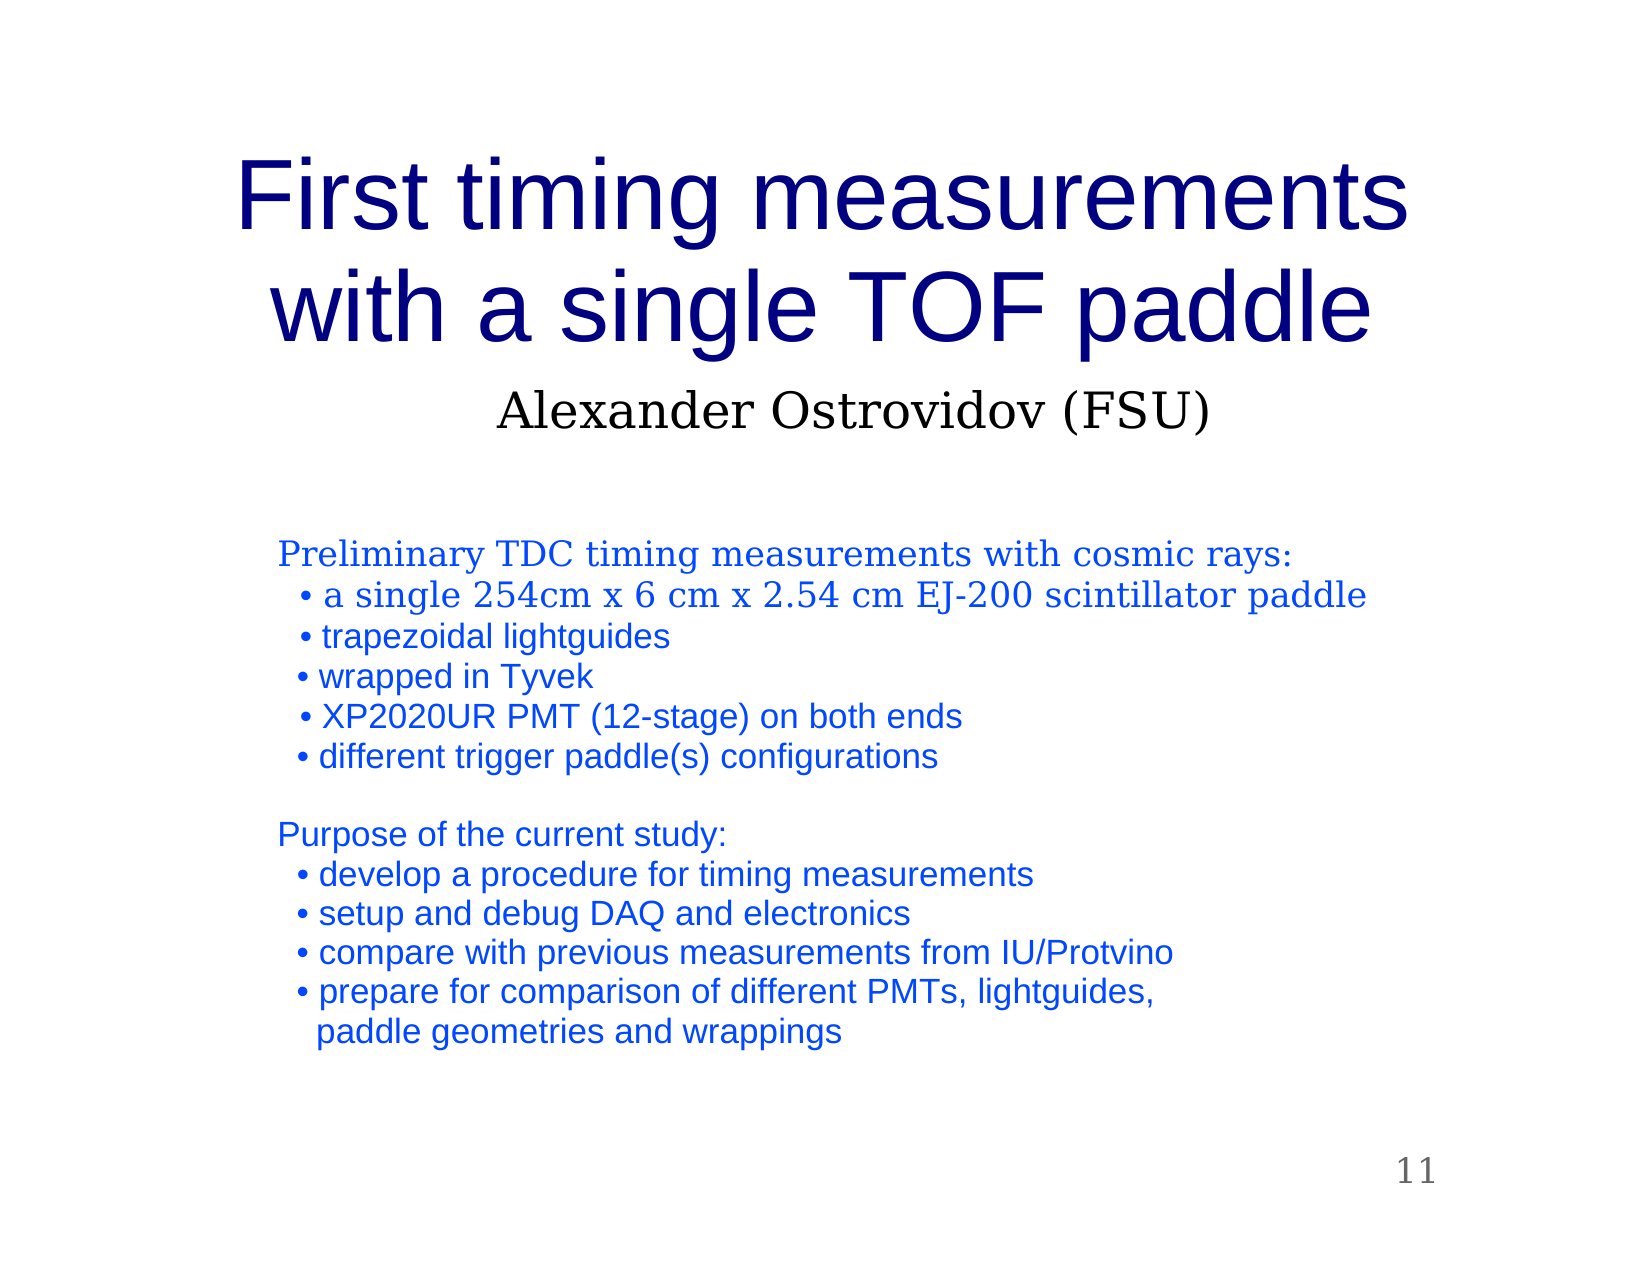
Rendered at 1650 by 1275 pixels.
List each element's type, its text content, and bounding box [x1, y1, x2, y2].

text_box Preliminary TDC timing measurements with cosmic rays: • a single 254cm x 6 cm x 2.54 cm EJ-200 scintillator paddle • trapezoidal lightguides • wrapped in Tyvek • XP2020UR PMT (12-stage) on both ends • different trigger paddle(s) configurations Purpose of the current study: • develop a procedure for timing measurements • setup and debug DAQ and electronics • compare with previous measurements from IU/Protvino • prepare for comparison of different PMTs, lightguides, paddle geometries and wrappings [277, 534, 1369, 1062]
text_box Alexander Ostrovidov (FSU) [497, 381, 1213, 441]
text_box First timing measurements with a single TOF paddle [234, 139, 1412, 370]
text_box <number> [1394, 1151, 1592, 1192]
